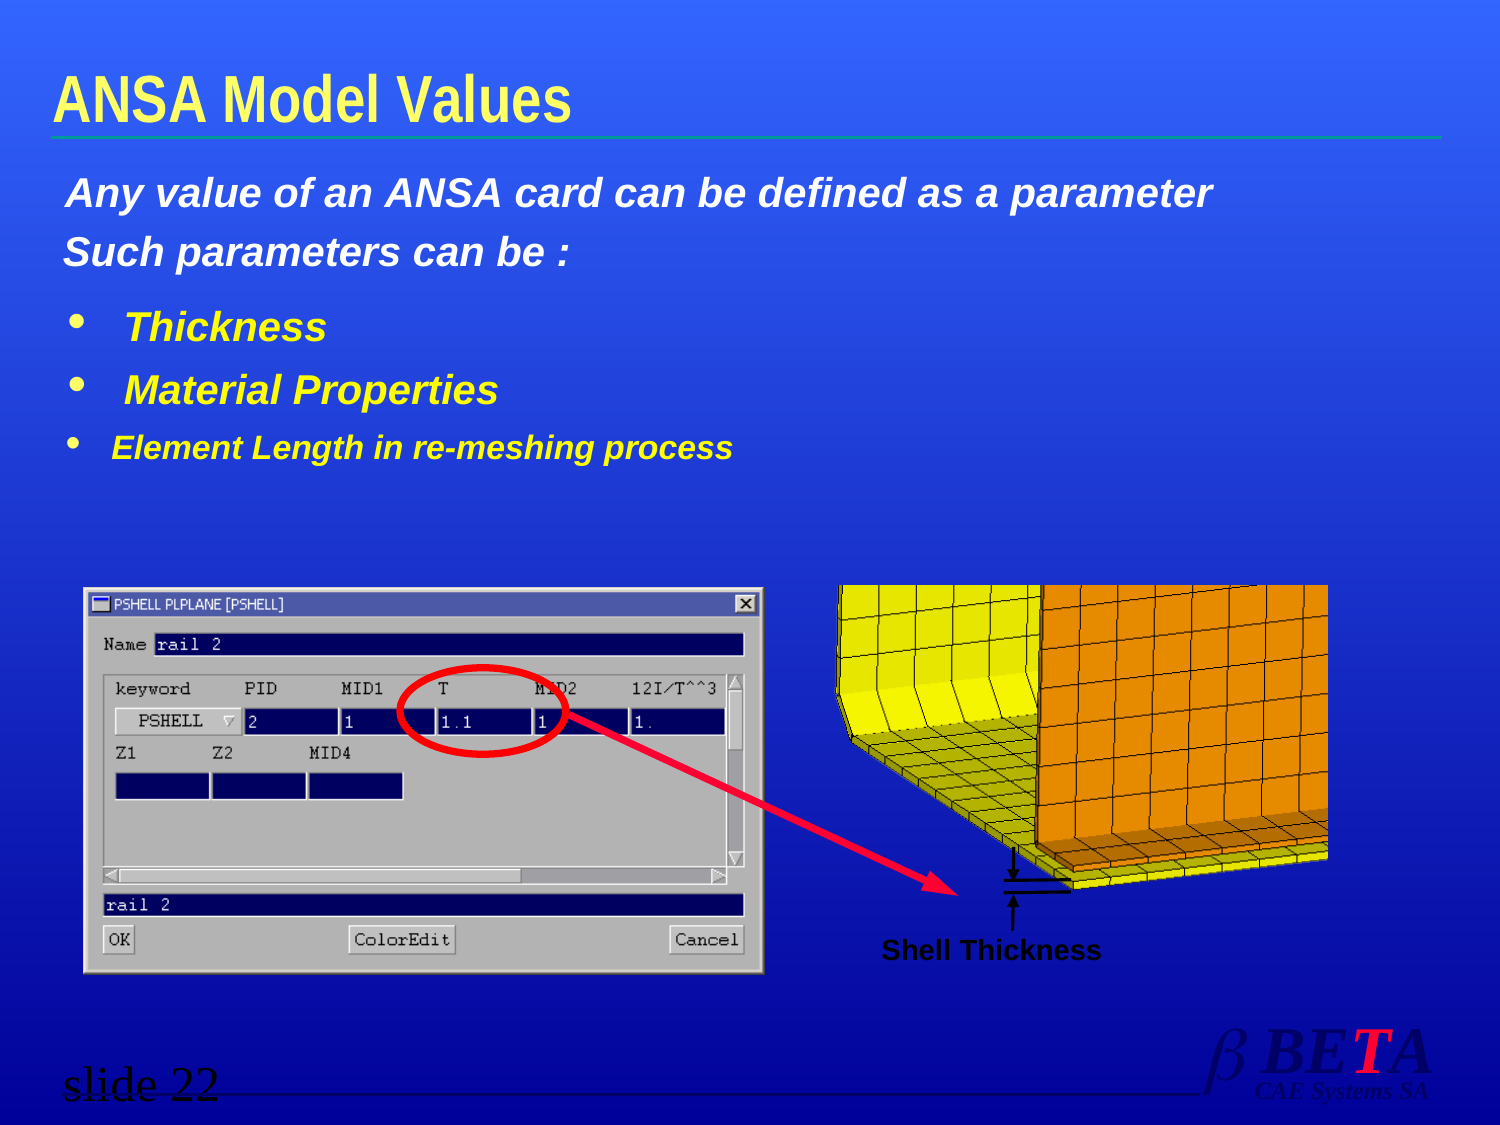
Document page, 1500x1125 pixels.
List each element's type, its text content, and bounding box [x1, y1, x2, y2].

picture [789, 585, 1328, 983]
text_box Thickness [52, 292, 686, 374]
text_box Element Length in re-meshing process [50, 417, 770, 499]
text_box Shell Thickness [866, 923, 1205, 975]
text_box Material Properties [52, 354, 687, 417]
text_box Such parameters can be : [48, 216, 1224, 299]
picture [404, 672, 562, 750]
title ANSA Model Values [37, 48, 1450, 144]
text_box Any value of an ANSA card can be defined as a parameter [50, 149, 1473, 242]
picture [83, 587, 765, 976]
